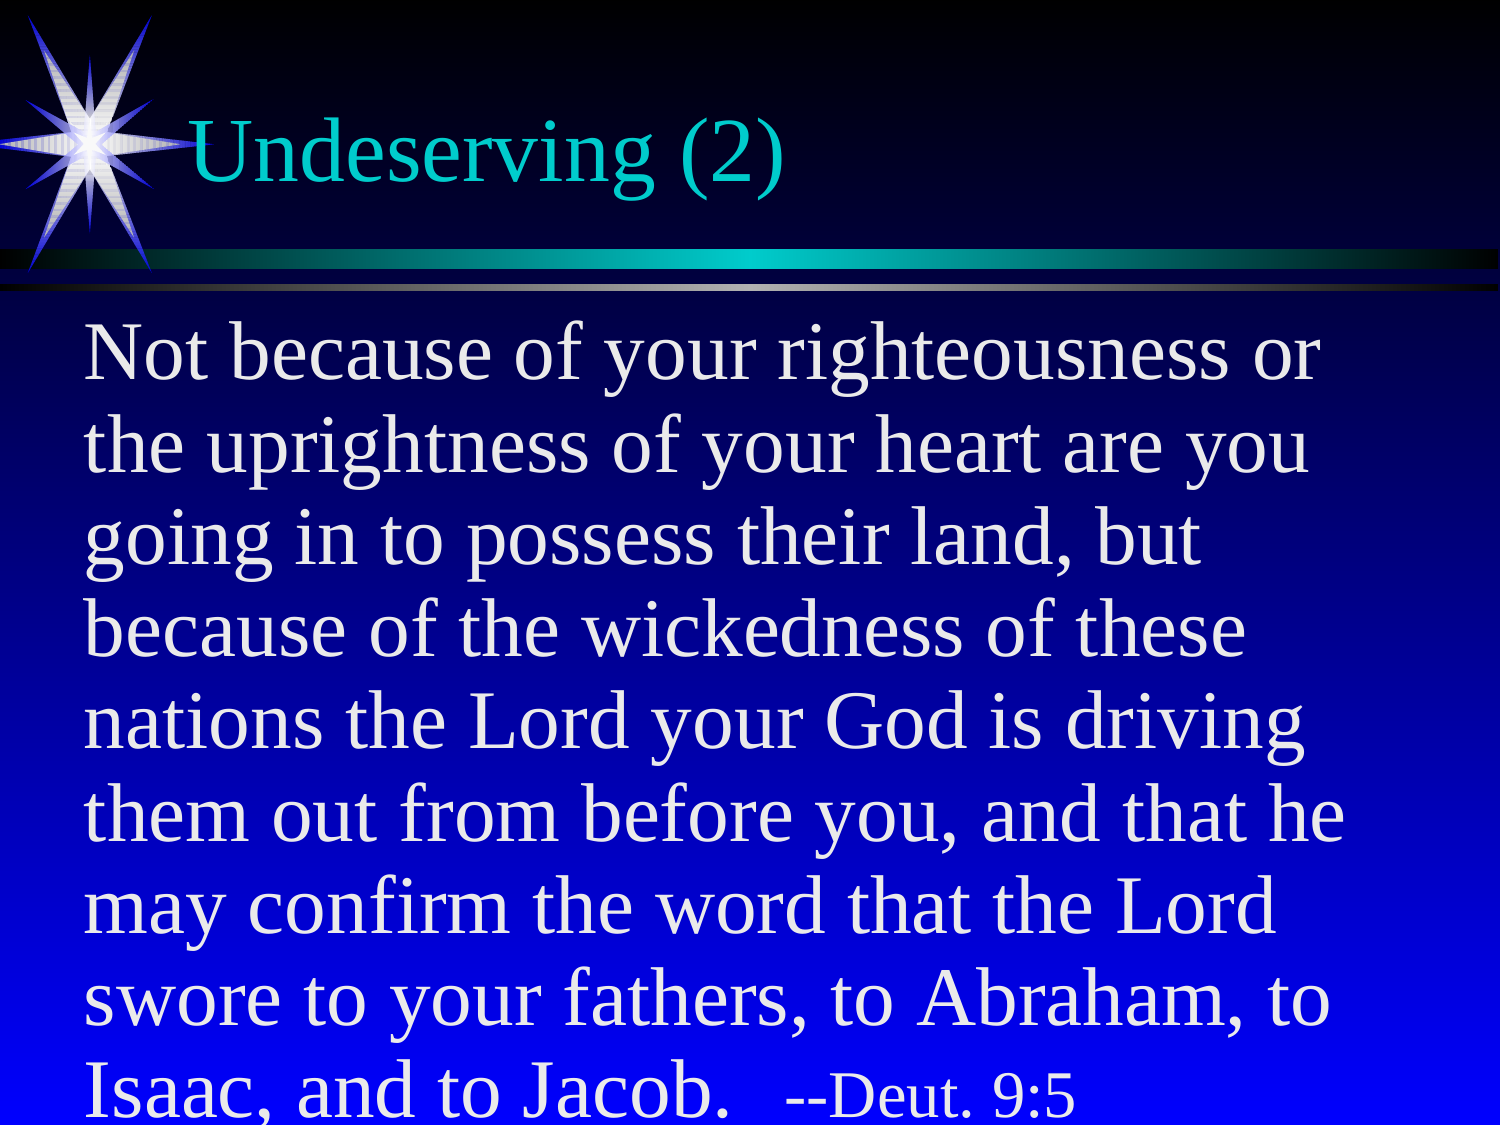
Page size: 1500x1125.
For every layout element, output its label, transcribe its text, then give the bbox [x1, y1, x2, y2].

text_box Not because of your righteousness or the uprightness of your heart are you going in to possess their land, but because of the wickedness of these nations the Lord your God is driving them out from before you, and that he may confirm the word that the Lord swore to your fathers, to Abraham, to Isaac, and to Jacob. --Deut. 9:5 [69, 298, 1457, 1125]
title Undeserving (2) [187, 63, 1463, 237]
